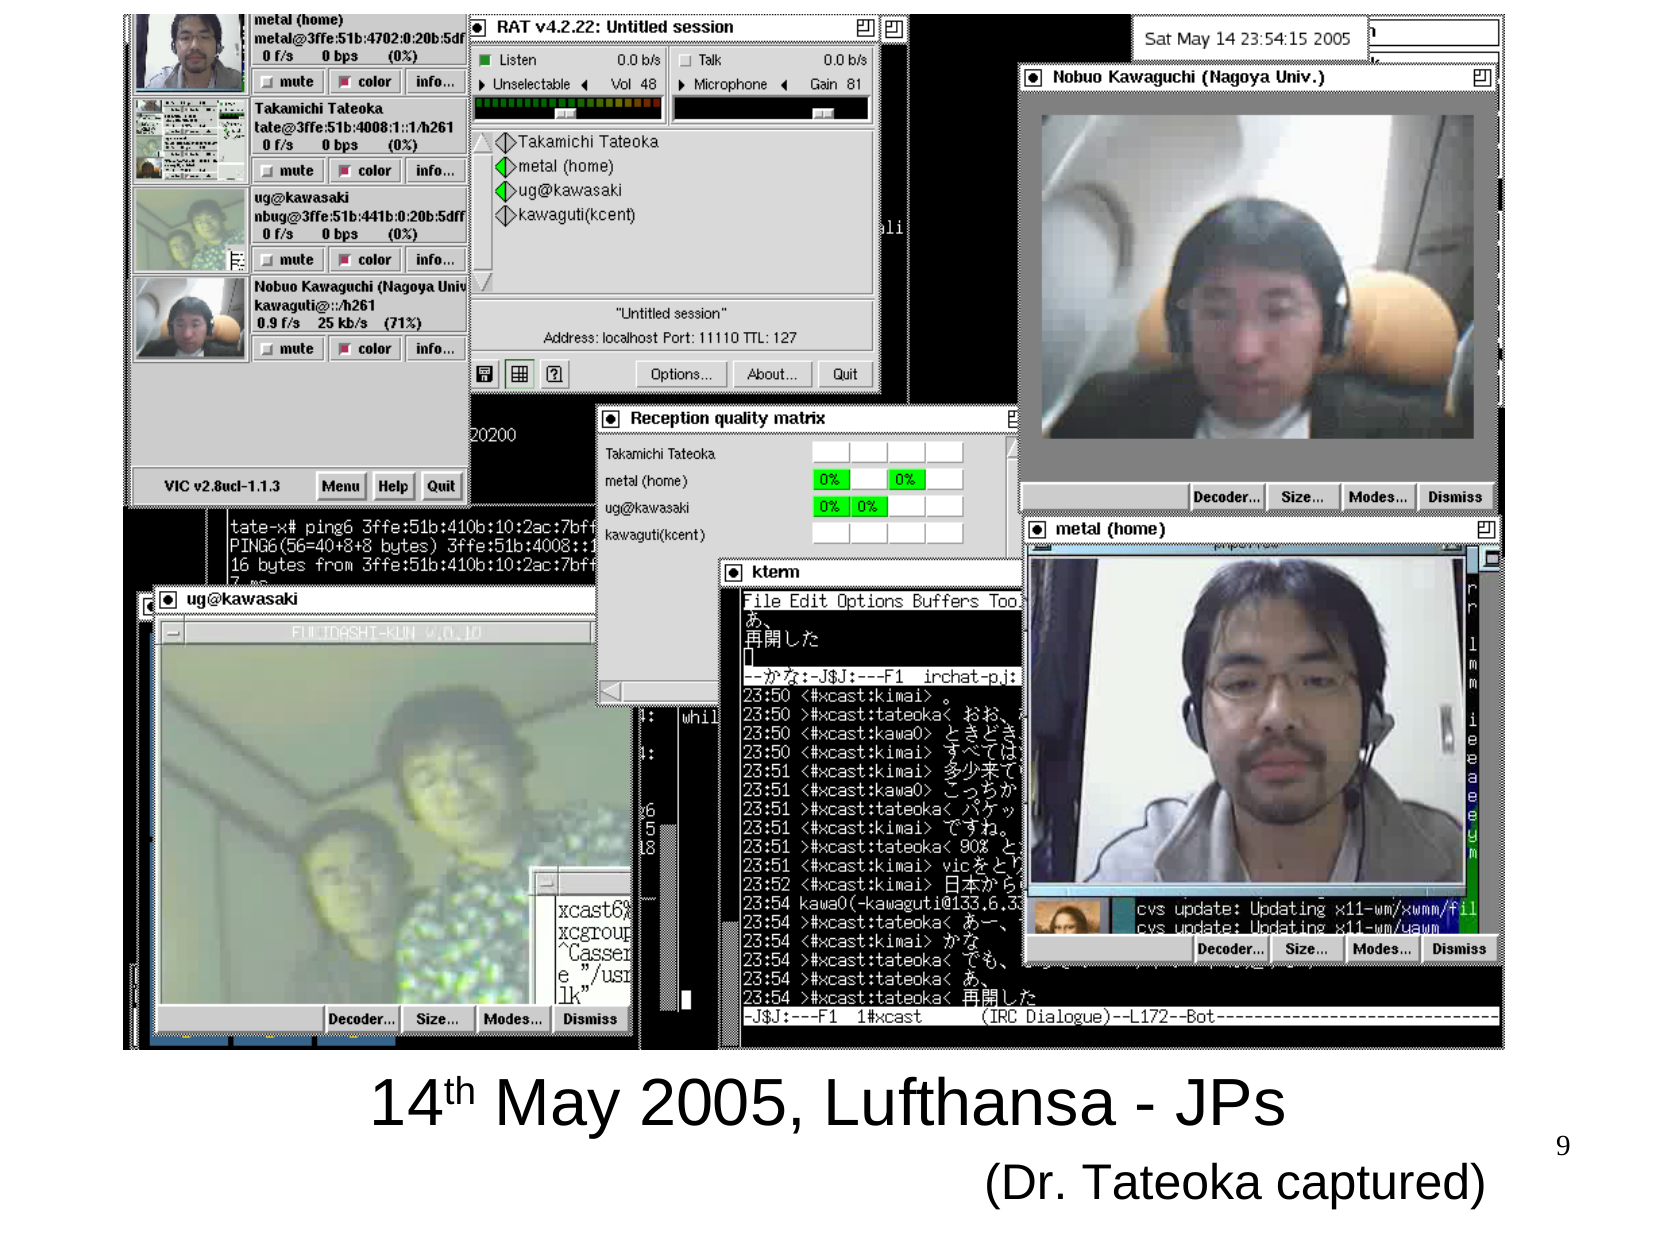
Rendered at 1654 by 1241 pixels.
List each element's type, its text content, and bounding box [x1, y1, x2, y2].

title 14th May 2005, Lufthansa - JPs (Dr. Tateoka captured) [84, 1042, 1573, 1237]
picture [123, 14, 1505, 1042]
